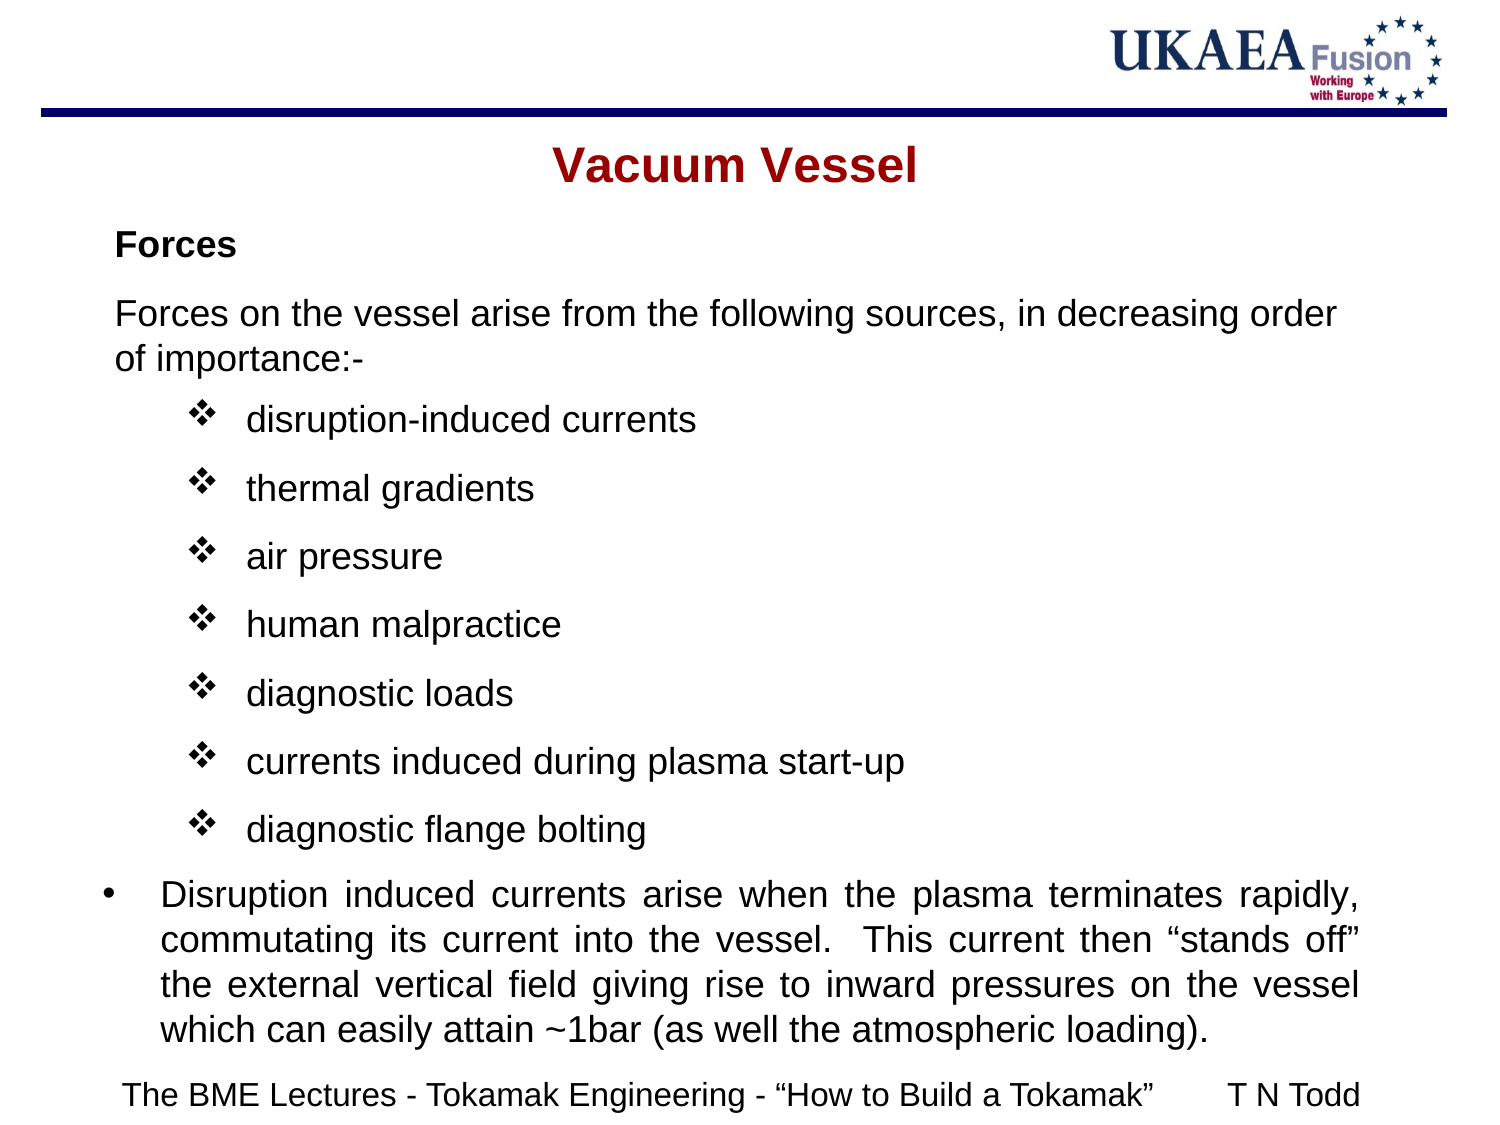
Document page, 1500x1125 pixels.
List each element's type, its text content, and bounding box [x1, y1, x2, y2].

text_box Vacuum Vessel [287, 124, 1184, 201]
text_box disruption-induced currents thermal gradients air pressure human malpractice diagnostic loads currents induced during plasma start-up diagnostic flange bolting [112, 387, 1378, 859]
text_box Forces Forces on the vessel arise from the following sources, in decreasing order of importance:- [99, 212, 1384, 387]
text_box Disruption induced currents arise when the plasma terminates rapidly, commutating its current into the vessel. This current then “stands off” the external vertical field giving rise to inward pressures on the vessel which can easily attain ~1bar (as well the atmospheric loading). [87, 862, 1375, 1058]
picture [1107, 15, 1443, 106]
